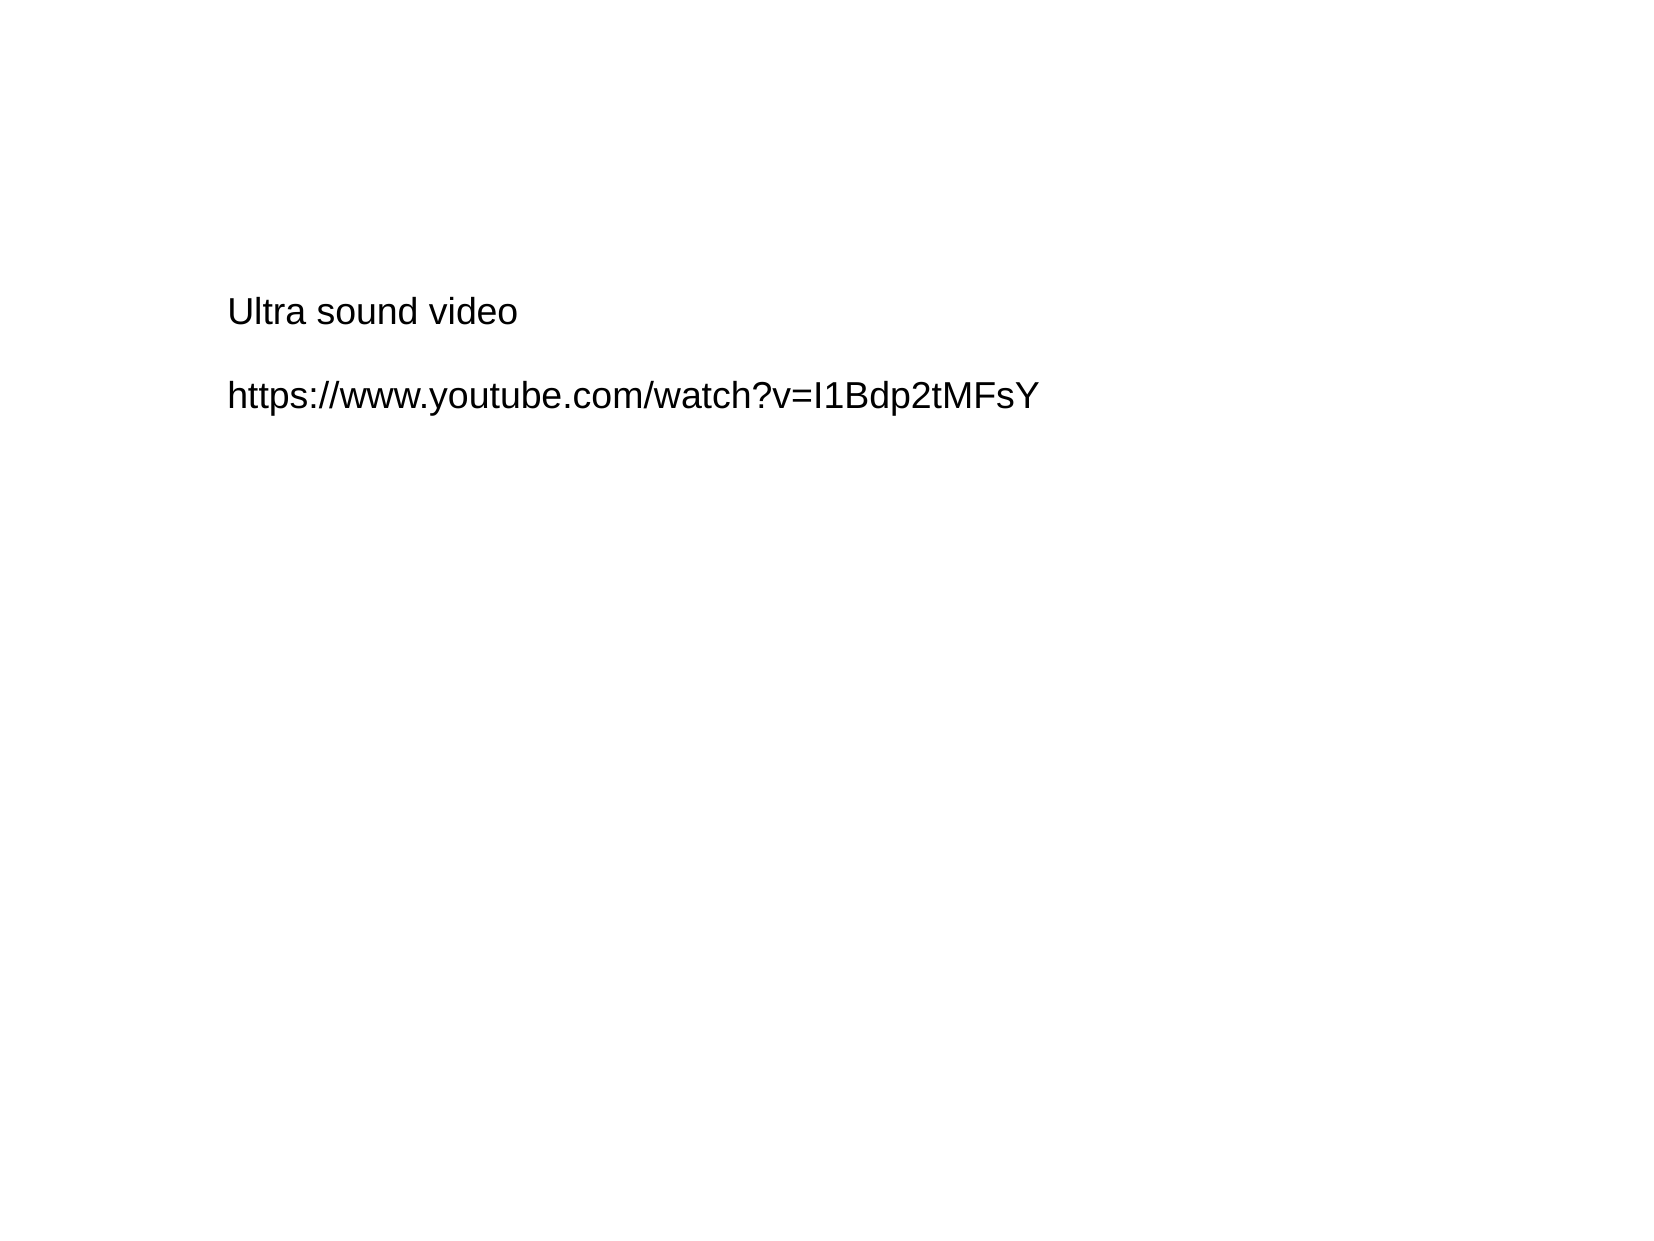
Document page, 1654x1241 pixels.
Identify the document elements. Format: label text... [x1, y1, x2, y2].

text_box Ultra sound video https://www.youtube.com/watch?v=I1Bdp2tMFsY [212, 283, 1056, 425]
